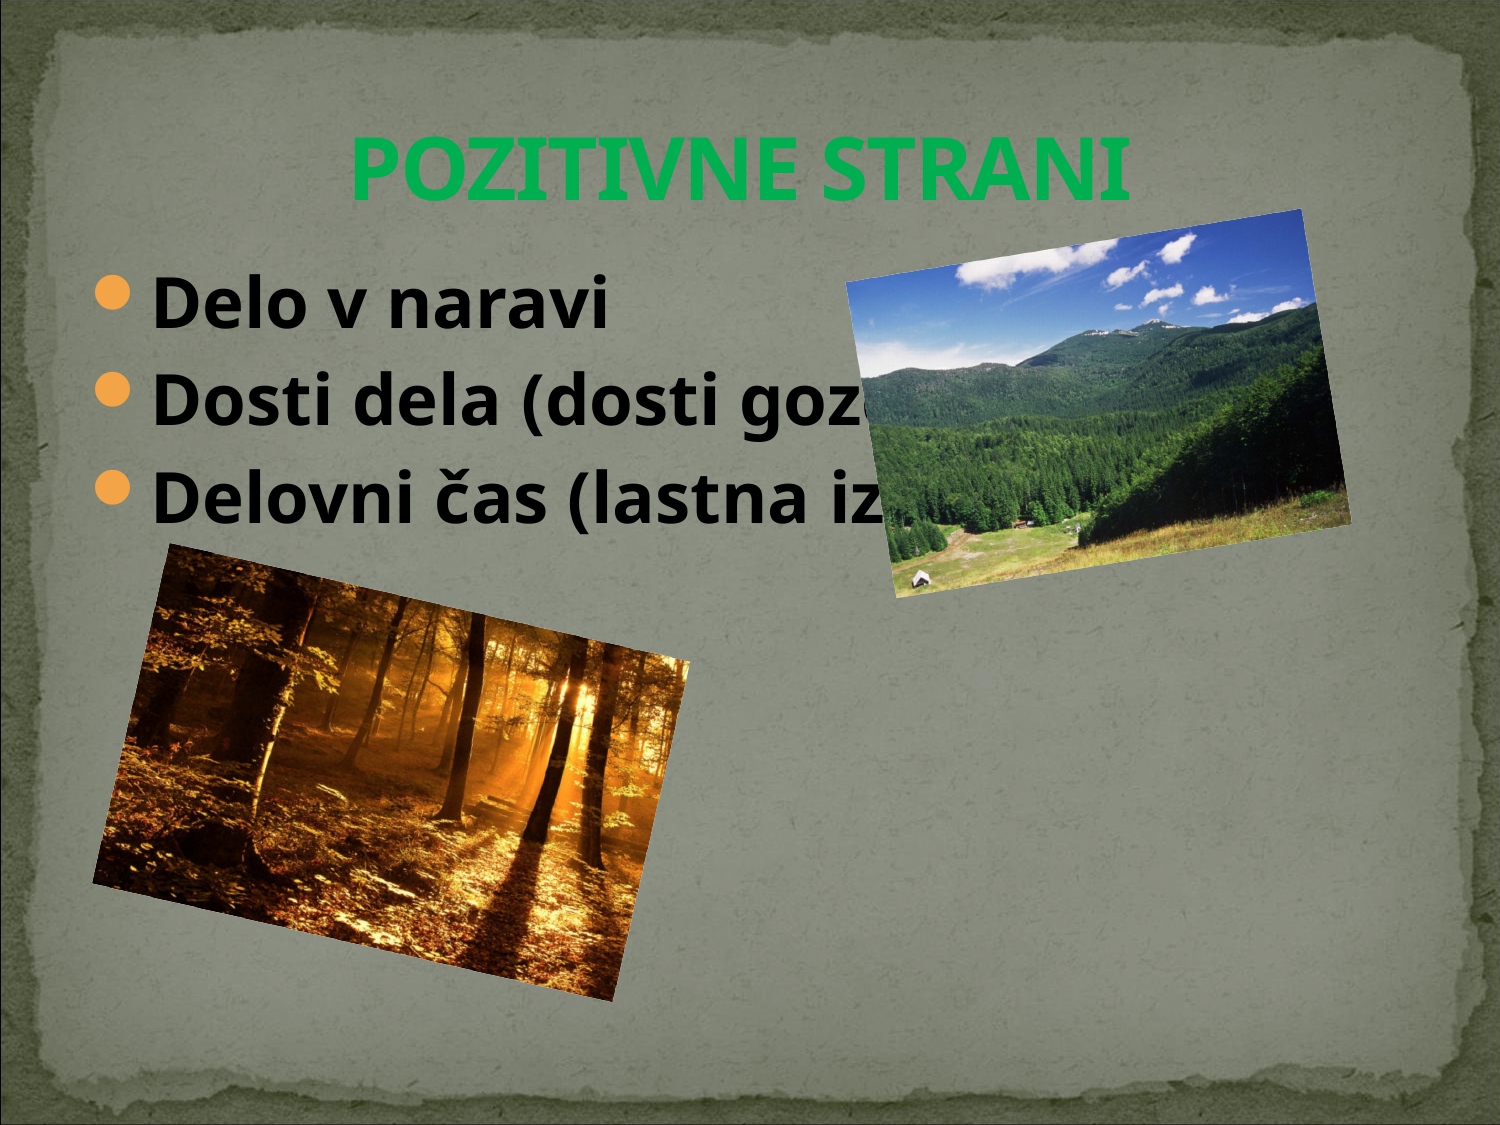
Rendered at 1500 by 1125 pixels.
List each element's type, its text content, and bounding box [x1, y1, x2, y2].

list Delo v naravi Dosti dela (dosti gozdov) Delovni čas (lastna izbira) [75, 249, 1425, 1000]
picture [0, 0, 1500, 1125]
title POZITIVNE STRANI [75, 24, 1425, 225]
